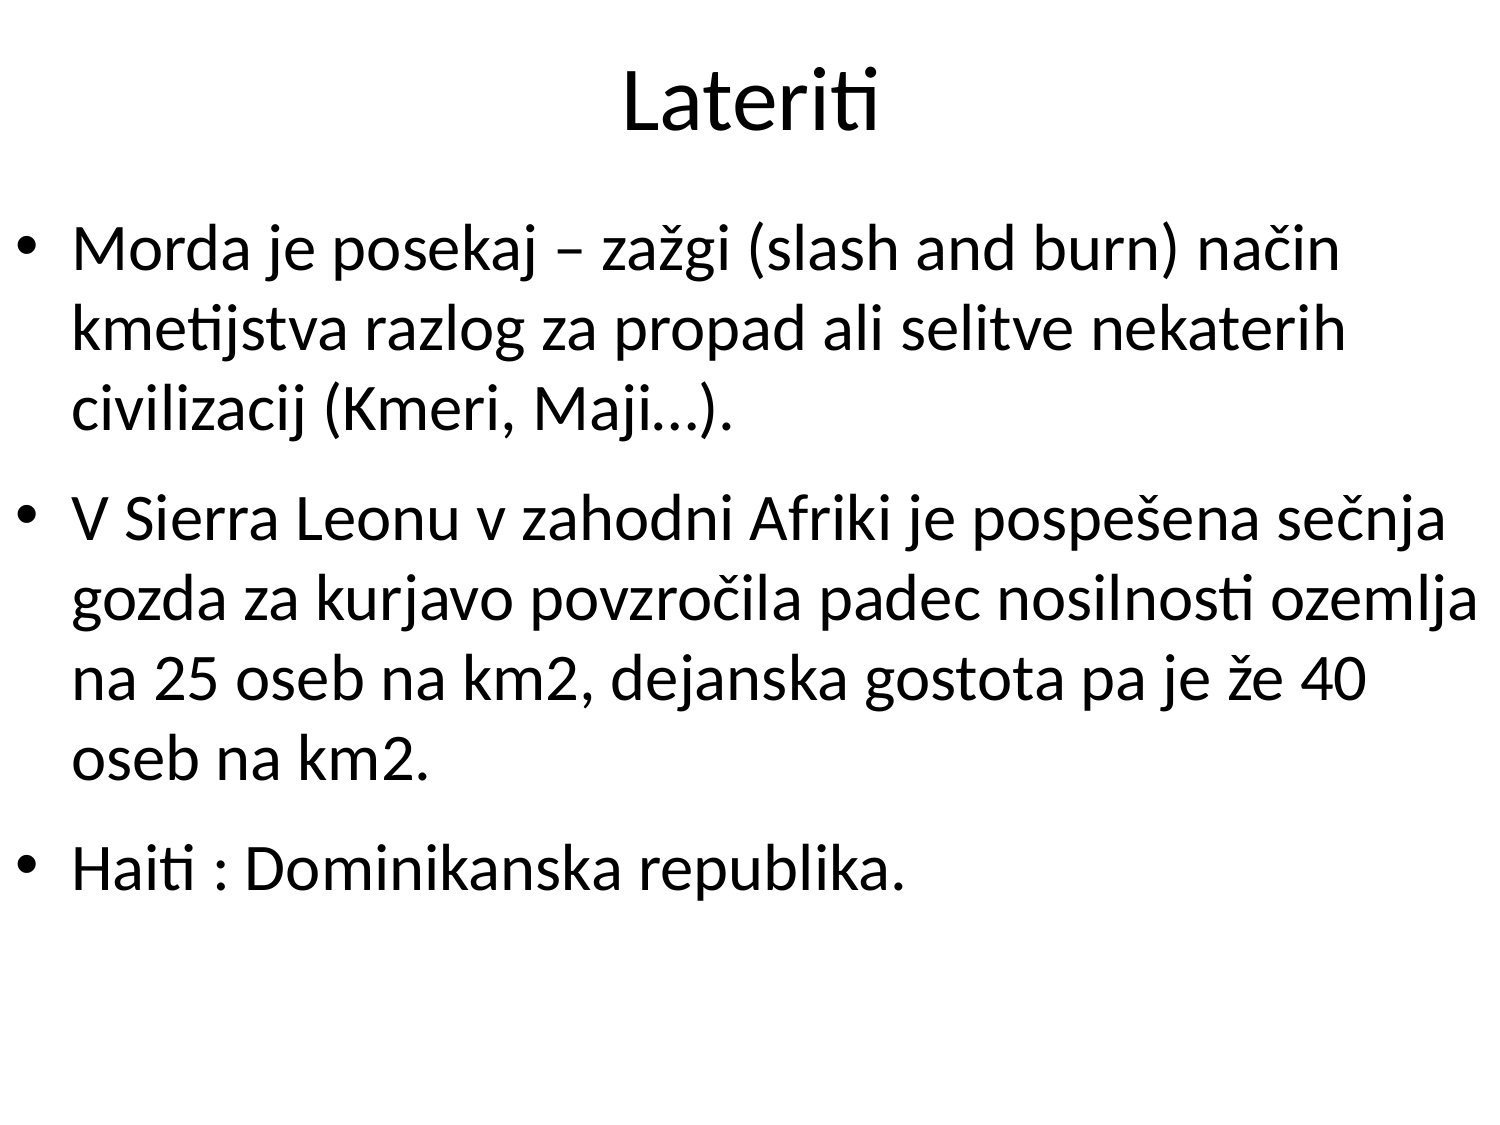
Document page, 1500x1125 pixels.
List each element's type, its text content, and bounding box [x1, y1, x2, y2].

title Lateriti [76, 0, 1427, 188]
list Morda je posekaj – zažgi (slash and burn) način kmetijstva razlog za propad ali selitve nekaterih civilizacij (Kmeri, Maji…). V Sierra Leonu v zahodni Afriki je pospešena sečnja gozda za kurjavo povzročila padec nosilnosti ozemlja na 25 oseb na km2, dejanska gostota pa je že 40 oseb na km2. Haiti : Dominikanska republika. [0, 196, 1500, 1125]
